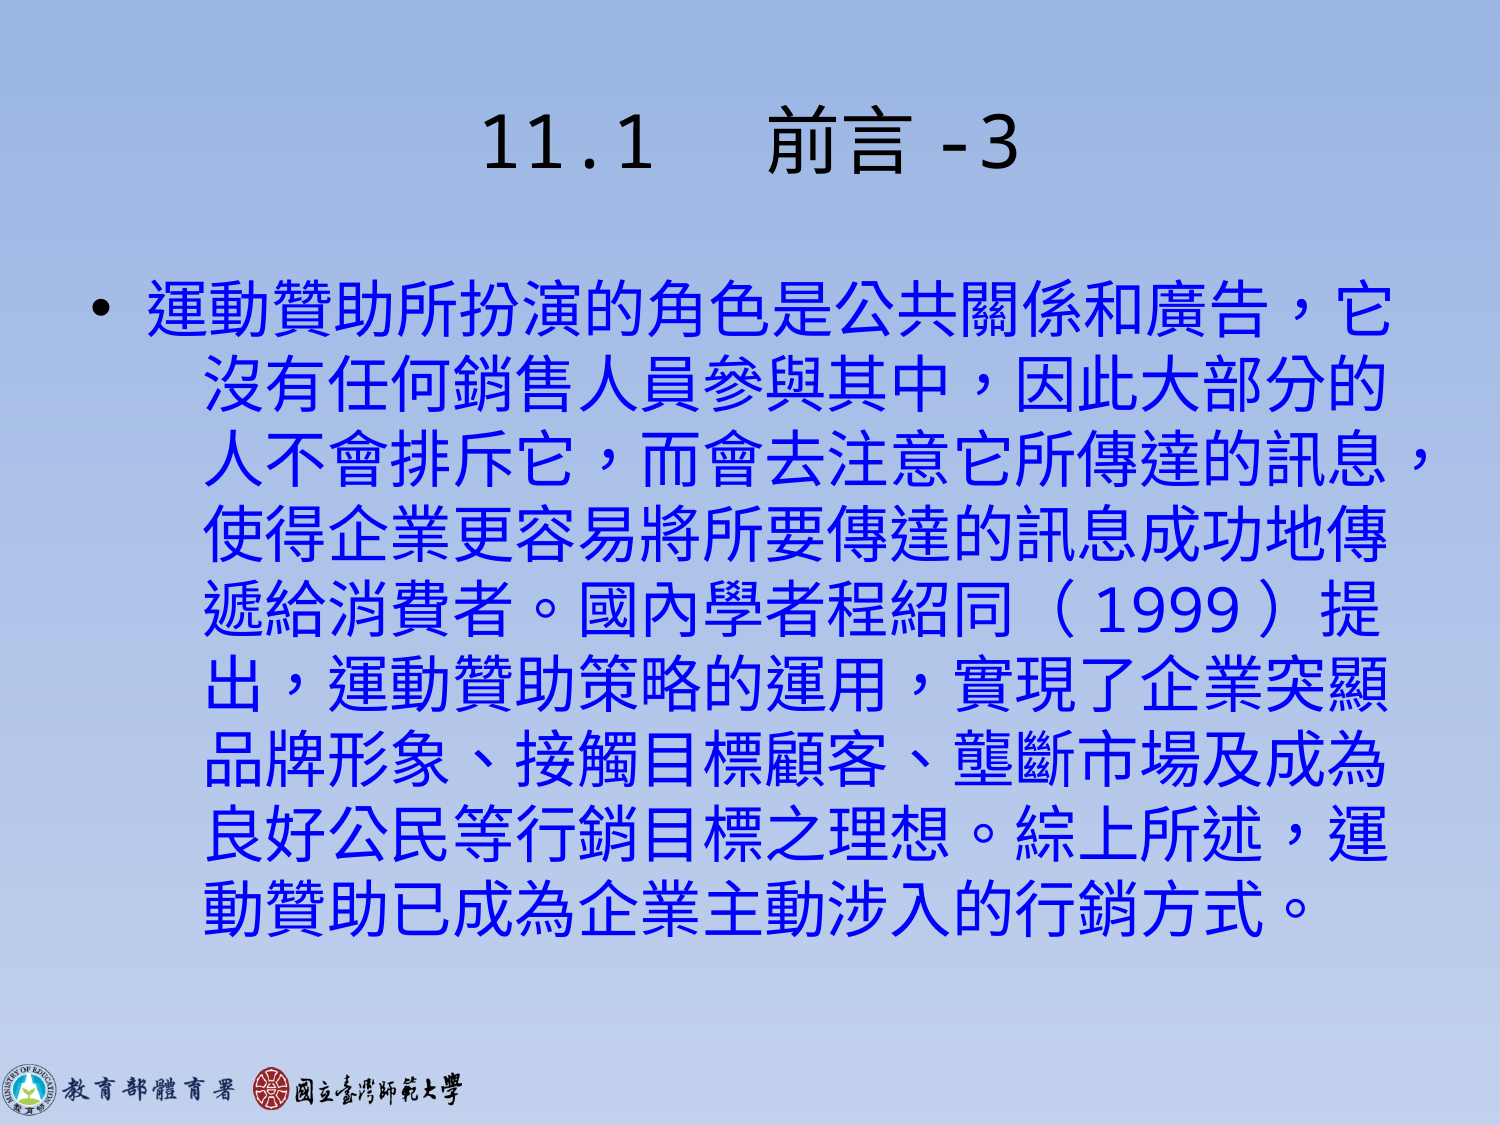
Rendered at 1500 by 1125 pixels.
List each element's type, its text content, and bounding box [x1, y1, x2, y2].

title 11.1 前言-3 [75, 45, 1426, 233]
list 運動贊助所扮演的角色是公共關係和廣告，它沒有任何銷售人員參與其中，因此大部分的人不會排斥它，而會去注意它所傳達的訊息，使得企業更容易將所要傳達的訊息成功地傳遞給消費者。國內學者程紹同（1999）提出，運動贊助策略的運用，實現了企業突顯品牌形象、接觸目標顧客、壟斷市場及成為良好公民等行銷目標之理想。綜上所述，運動贊助已成為企業主動涉入的行銷方式。 [75, 262, 1426, 1005]
